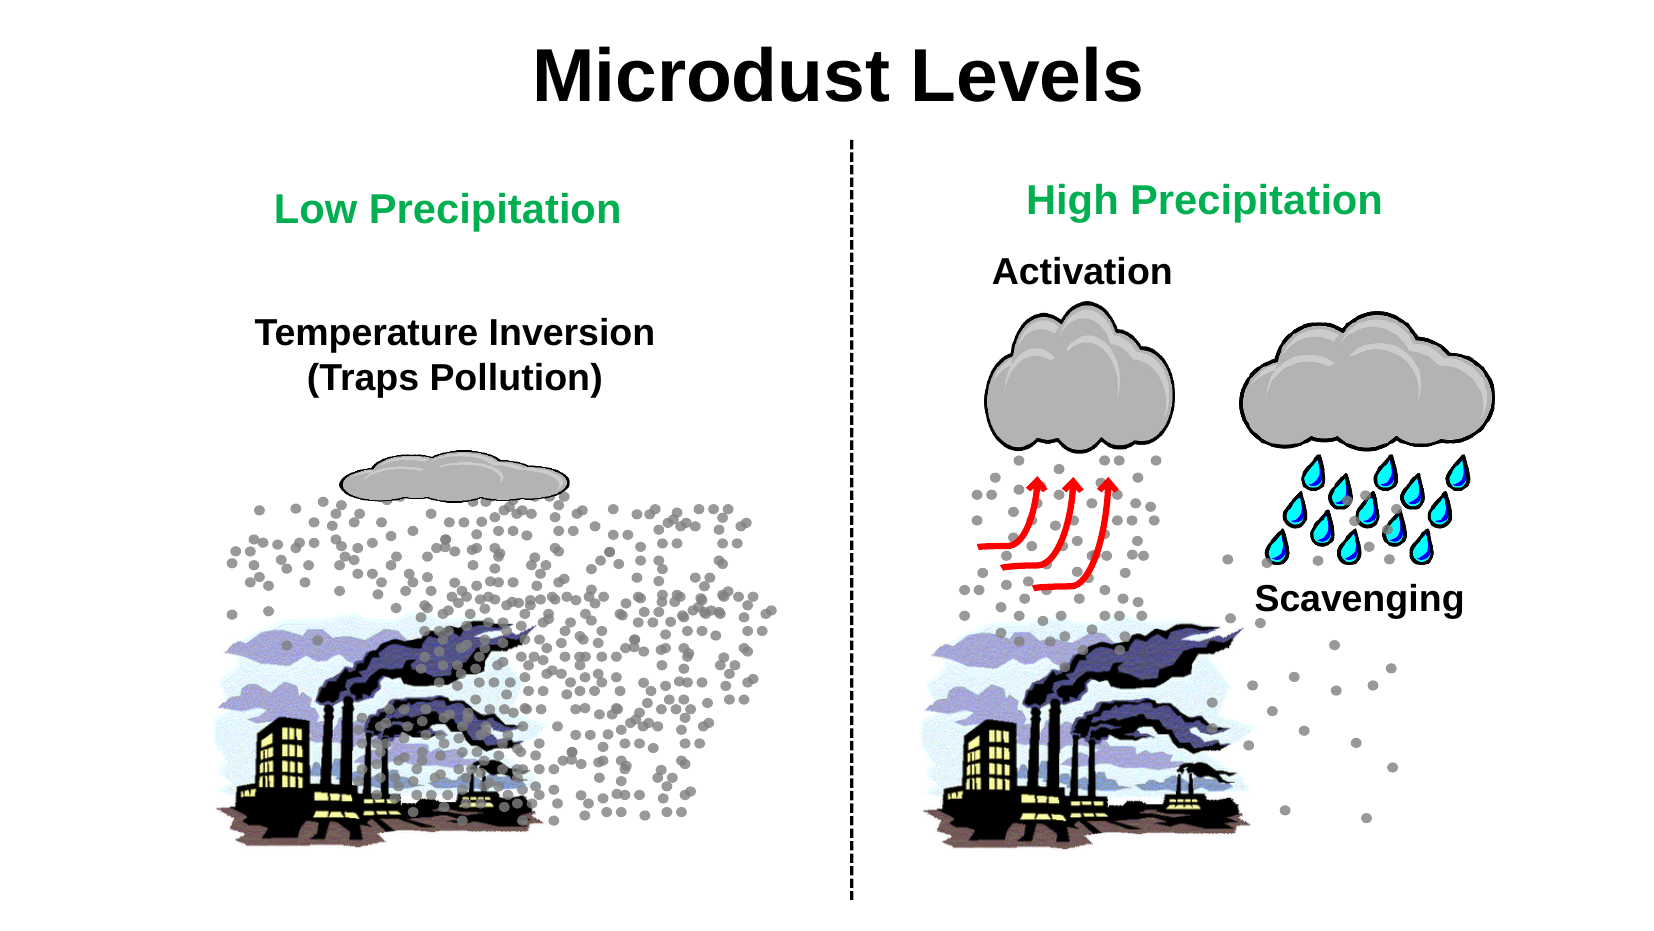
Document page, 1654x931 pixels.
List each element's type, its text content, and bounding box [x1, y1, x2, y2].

text_box [596, 625, 608, 637]
text_box [453, 764, 487, 783]
text_box [308, 537, 320, 549]
text_box [442, 789, 454, 801]
text_box [488, 677, 500, 688]
text_box [1243, 740, 1255, 751]
text_box [589, 668, 608, 697]
text_box [348, 508, 366, 528]
text_box [655, 642, 672, 656]
text_box [470, 694, 482, 705]
text_box [593, 772, 605, 783]
text_box [678, 642, 695, 662]
text_box [693, 504, 705, 515]
text_box [507, 577, 519, 588]
picture [984, 301, 1175, 457]
text_box [1148, 515, 1160, 526]
text_box [697, 717, 715, 732]
text_box [567, 525, 579, 537]
text_box [1111, 515, 1123, 526]
text_box [411, 789, 423, 801]
text_box [1247, 680, 1259, 691]
text_box [422, 534, 461, 562]
text_box [437, 660, 449, 671]
text_box [1008, 506, 1019, 518]
text_box [614, 685, 626, 697]
text_box [652, 764, 678, 792]
text_box [723, 694, 735, 705]
text_box [971, 515, 983, 526]
text_box [559, 617, 576, 637]
text_box [407, 806, 419, 818]
text_box [460, 798, 472, 809]
text_box [660, 629, 672, 640]
text_box [1044, 636, 1056, 647]
text_box [549, 542, 565, 557]
text_box [1132, 472, 1144, 483]
text_box [366, 568, 387, 588]
text_box [742, 673, 759, 688]
text_box [548, 815, 560, 826]
text_box [1126, 549, 1149, 561]
text_box [517, 784, 528, 795]
text_box [372, 589, 384, 600]
text_box [561, 689, 573, 700]
text_box [456, 784, 468, 795]
text_box [631, 509, 643, 520]
text_box [995, 627, 1007, 639]
text_box [597, 741, 609, 753]
text_box [679, 786, 697, 801]
text_box [371, 738, 392, 758]
text_box [390, 602, 402, 614]
text_box [1385, 663, 1397, 674]
text_box [1288, 671, 1300, 683]
text_box [1086, 498, 1098, 509]
text_box [515, 651, 549, 671]
text_box [731, 538, 743, 549]
text_box [584, 729, 596, 741]
text_box [1086, 624, 1098, 635]
text_box [1360, 490, 1372, 501]
text_box [1279, 805, 1291, 816]
text_box [1099, 584, 1111, 596]
text_box [681, 625, 693, 637]
picture [339, 450, 570, 504]
text_box [317, 496, 329, 507]
text_box [574, 651, 591, 671]
text_box [330, 500, 347, 519]
text_box [555, 637, 567, 649]
text_box [1013, 636, 1025, 647]
text_box [610, 634, 650, 662]
text_box [1132, 596, 1144, 608]
text_box [622, 529, 634, 541]
text_box [592, 637, 604, 649]
text_box [638, 677, 657, 697]
text_box [492, 656, 509, 671]
text_box [244, 546, 256, 557]
text_box [635, 555, 647, 566]
text_box [511, 743, 527, 758]
text_box [541, 665, 586, 697]
text_box [1361, 813, 1372, 824]
text_box Scavenging [1239, 566, 1480, 627]
text_box [661, 806, 673, 818]
text_box [466, 542, 483, 556]
text_box [1053, 463, 1065, 475]
text_box [676, 806, 687, 818]
text_box [657, 793, 669, 804]
text_box [455, 639, 473, 654]
text_box [438, 801, 450, 813]
text_box [1330, 685, 1342, 696]
text_box [435, 729, 450, 749]
text_box [742, 625, 754, 637]
text_box [515, 620, 527, 632]
text_box [533, 738, 545, 749]
text_box [1008, 532, 1019, 542]
text_box [374, 772, 386, 783]
text_box [253, 505, 265, 516]
text_box [1022, 576, 1034, 587]
text_box [303, 560, 315, 571]
text_box [553, 525, 565, 537]
text_box [501, 689, 513, 700]
text_box [467, 560, 479, 571]
text_box [570, 702, 591, 715]
text_box [553, 504, 565, 511]
text_box [531, 580, 543, 591]
text_box [419, 651, 431, 662]
text_box [458, 517, 470, 528]
text_box [366, 537, 378, 549]
text_box [352, 724, 364, 735]
text_box [299, 577, 311, 588]
text_box [1391, 503, 1402, 515]
text_box [738, 642, 754, 657]
text_box [443, 517, 455, 528]
text_box [665, 616, 677, 627]
text_box [1037, 498, 1043, 509]
picture [921, 613, 1261, 851]
text_box [676, 593, 726, 623]
text_box [376, 517, 387, 528]
text_box [1130, 498, 1142, 509]
text_box [425, 508, 437, 519]
text_box [760, 605, 777, 620]
text_box [1077, 644, 1089, 656]
text_box [633, 738, 645, 749]
text_box [456, 815, 468, 826]
text_box [1026, 540, 1038, 552]
text_box [1136, 610, 1148, 621]
text_box [615, 697, 664, 735]
text_box [585, 546, 616, 575]
text_box [1071, 566, 1083, 577]
text_box [523, 685, 534, 697]
text_box [1000, 579, 1012, 591]
text_box [263, 580, 275, 591]
text_box [473, 677, 485, 688]
text_box [312, 635, 324, 646]
text_box [673, 676, 693, 688]
text_box [593, 755, 609, 768]
text_box [696, 625, 708, 637]
text_box [995, 602, 1007, 613]
text_box [452, 680, 463, 691]
text_box Microdust Levels [95, 19, 1581, 124]
text_box [330, 534, 360, 571]
text_box Temperature Inversion (Traps Pollution) [239, 300, 671, 406]
text_box [579, 672, 591, 683]
text_box [1225, 613, 1236, 624]
text_box [1053, 489, 1065, 500]
text_box [615, 755, 632, 775]
text_box [644, 504, 661, 520]
text_box [633, 789, 645, 801]
text_box [1387, 762, 1399, 773]
text_box [476, 516, 488, 527]
text_box [473, 634, 491, 662]
picture [214, 610, 554, 849]
text_box [1349, 515, 1361, 527]
text_box [482, 617, 494, 628]
text_box [371, 758, 383, 770]
text_box [669, 589, 686, 608]
text_box [429, 769, 446, 783]
text_box [398, 733, 410, 744]
text_box [461, 620, 473, 632]
text_box [1073, 593, 1085, 604]
text_box [613, 558, 625, 570]
text_box [717, 586, 759, 611]
text_box [433, 625, 454, 645]
text_box [615, 806, 627, 818]
picture [1239, 311, 1495, 565]
text_box [519, 634, 531, 645]
text_box [1071, 535, 1083, 547]
text_box [1019, 593, 1031, 604]
text_box [678, 663, 690, 674]
text_box [1059, 631, 1071, 642]
text_box [1113, 457, 1125, 466]
text_box [579, 608, 597, 626]
text_box [989, 472, 1001, 483]
text_box [308, 517, 320, 528]
text_box [356, 738, 368, 749]
text_box [475, 721, 492, 741]
text_box [498, 801, 510, 813]
text_box [1131, 535, 1143, 547]
text_box [389, 793, 401, 804]
text_box [411, 746, 428, 775]
text_box [1041, 590, 1053, 596]
text_box [1099, 550, 1113, 561]
text_box [389, 772, 404, 792]
text_box [433, 646, 445, 657]
text_box [471, 529, 483, 540]
text_box [1329, 639, 1341, 651]
text_box [470, 663, 482, 674]
text_box [471, 746, 490, 766]
text_box [1150, 457, 1162, 466]
text_box [398, 704, 410, 715]
text_box [583, 584, 610, 609]
text_box [272, 539, 284, 550]
text_box [738, 694, 750, 705]
text_box [701, 697, 713, 709]
text_box [452, 660, 467, 679]
text_box [352, 776, 364, 787]
text_box [655, 694, 697, 723]
text_box [415, 600, 433, 623]
text_box [290, 503, 302, 514]
text_box [525, 552, 552, 579]
text_box [371, 789, 383, 801]
text_box [1367, 680, 1379, 691]
text_box [1266, 706, 1278, 717]
text_box [1071, 515, 1080, 526]
text_box [579, 810, 591, 821]
text_box [438, 709, 456, 723]
text_box [1113, 610, 1125, 621]
text_box [597, 793, 609, 804]
text_box [557, 746, 587, 770]
text_box [226, 609, 238, 620]
text_box [1222, 554, 1234, 565]
text_box [517, 721, 529, 732]
text_box [1145, 501, 1157, 512]
text_box [498, 702, 532, 718]
text_box [653, 575, 665, 587]
text_box [571, 505, 588, 519]
text_box [756, 625, 768, 637]
text_box [374, 717, 392, 732]
text_box [530, 750, 542, 761]
text_box [263, 606, 275, 617]
text_box [497, 729, 514, 749]
text_box [632, 606, 650, 628]
text_box [607, 504, 619, 515]
text_box [425, 789, 437, 801]
text_box [497, 637, 509, 649]
text_box [552, 798, 563, 809]
text_box [407, 776, 419, 787]
text_box [631, 572, 643, 583]
text_box [497, 617, 513, 637]
text_box [720, 680, 732, 692]
text_box [456, 746, 468, 758]
text_box [548, 784, 560, 795]
text_box [489, 504, 537, 523]
text_box [614, 598, 632, 621]
text_box [606, 702, 624, 720]
text_box [1381, 524, 1393, 535]
text_box [352, 568, 364, 579]
text_box Activation [977, 240, 1189, 300]
text_box [653, 555, 668, 575]
text_box [425, 585, 437, 597]
text_box [489, 563, 501, 574]
text_box [708, 504, 734, 523]
text_box [632, 591, 647, 604]
text_box [456, 707, 474, 732]
text_box [1059, 662, 1071, 673]
text_box [660, 680, 672, 692]
text_box [679, 738, 691, 749]
text_box [484, 576, 504, 588]
text_box [548, 764, 560, 775]
text_box [1261, 557, 1273, 569]
text_box [656, 538, 668, 549]
text_box [433, 677, 445, 688]
text_box [415, 663, 427, 674]
text_box [1105, 529, 1111, 540]
text_box [537, 608, 555, 628]
text_box [352, 542, 364, 554]
text_box [290, 537, 305, 554]
text_box [1013, 610, 1025, 621]
text_box [593, 709, 605, 720]
text_box [1013, 457, 1025, 466]
text_box [639, 810, 651, 821]
text_box [1086, 549, 1094, 561]
text_box [356, 764, 368, 775]
text_box [478, 777, 523, 809]
text_box [696, 677, 708, 688]
text_box [400, 568, 419, 597]
text_box [1363, 541, 1375, 552]
text_box [689, 572, 716, 592]
text_box [497, 764, 508, 775]
text_box [420, 729, 432, 741]
text_box [559, 651, 571, 662]
text_box [244, 571, 265, 588]
text_box [281, 640, 293, 651]
text_box [1086, 574, 1094, 584]
text_box [1049, 520, 1061, 531]
text_box [1037, 615, 1049, 627]
text_box [589, 521, 601, 532]
text_box [977, 567, 989, 579]
text_box [533, 764, 545, 775]
text_box [1013, 484, 1025, 495]
text_box [464, 608, 476, 620]
text_box [570, 729, 582, 741]
text_box [738, 612, 750, 623]
text_box [1099, 457, 1111, 466]
text_box [713, 555, 729, 570]
text_box [437, 577, 473, 620]
text_box [474, 591, 501, 614]
text_box [334, 585, 346, 597]
text_box [489, 542, 506, 562]
text_box [507, 525, 519, 537]
text_box High Precipitation [976, 165, 1433, 231]
text_box [694, 738, 706, 749]
text_box [453, 733, 465, 744]
text_box [419, 625, 431, 637]
text_box [714, 652, 741, 679]
text_box [517, 815, 528, 826]
text_box [1111, 490, 1123, 500]
text_box [435, 750, 446, 761]
text_box [1095, 477, 1105, 487]
text_box [610, 672, 622, 683]
text_box [385, 551, 402, 571]
text_box [615, 776, 627, 787]
text_box [475, 798, 487, 809]
text_box [671, 538, 683, 549]
text_box [635, 541, 647, 552]
text_box [552, 721, 563, 732]
text_box [607, 529, 619, 541]
text_box Low Precipitation [220, 174, 676, 240]
text_box [226, 558, 238, 569]
text_box [959, 610, 971, 621]
text_box [1119, 567, 1131, 579]
text_box [1061, 541, 1069, 552]
text_box [416, 716, 428, 727]
text_box [420, 704, 432, 715]
text_box [493, 525, 504, 537]
text_box [959, 584, 971, 596]
text_box [1383, 554, 1395, 565]
text_box [1350, 737, 1362, 749]
text_box [656, 660, 668, 671]
text_box [407, 525, 419, 537]
text_box [611, 788, 631, 801]
text_box [1119, 631, 1131, 642]
text_box [1042, 563, 1053, 570]
text_box [383, 704, 395, 715]
text_box [647, 589, 668, 628]
text_box [1117, 593, 1129, 604]
text_box [1312, 555, 1324, 566]
text_box [511, 764, 529, 783]
text_box [1254, 617, 1266, 629]
text_box [1099, 610, 1111, 621]
text_box [519, 672, 531, 683]
text_box [653, 507, 701, 535]
text_box [602, 729, 614, 740]
text_box [521, 530, 533, 541]
text_box [973, 584, 985, 596]
text_box [493, 750, 505, 761]
text_box [1000, 550, 1012, 561]
text_box [1126, 515, 1138, 526]
text_box [619, 738, 631, 749]
text_box [535, 704, 547, 715]
text_box [735, 517, 752, 532]
text_box [601, 806, 613, 818]
text_box [549, 512, 561, 523]
text_box [1298, 725, 1310, 736]
text_box [676, 755, 691, 770]
text_box [1341, 495, 1353, 506]
text_box [402, 721, 414, 732]
text_box [484, 704, 496, 715]
text_box [537, 685, 549, 697]
text_box [471, 580, 483, 591]
text_box [713, 524, 725, 535]
text_box [575, 790, 594, 809]
text_box [230, 546, 242, 557]
text_box [1206, 723, 1218, 734]
text_box [504, 677, 516, 688]
text_box [1206, 697, 1218, 708]
text_box [393, 752, 410, 766]
text_box [526, 781, 545, 809]
text_box [248, 560, 260, 571]
text_box [574, 631, 589, 645]
text_box [647, 742, 659, 754]
text_box [326, 520, 338, 531]
text_box [1032, 516, 1038, 526]
text_box [534, 634, 553, 654]
text_box [248, 534, 269, 548]
text_box [986, 489, 998, 500]
text_box [275, 554, 293, 574]
text_box [385, 530, 397, 542]
text_box [422, 572, 433, 583]
text_box [596, 651, 608, 662]
text_box [971, 489, 983, 500]
text_box [717, 538, 729, 549]
text_box [710, 630, 722, 641]
text_box [1114, 644, 1126, 656]
text_box [356, 712, 368, 723]
text_box [676, 724, 687, 735]
text_box [501, 591, 582, 620]
text_box [1055, 610, 1067, 621]
text_box [553, 573, 570, 588]
